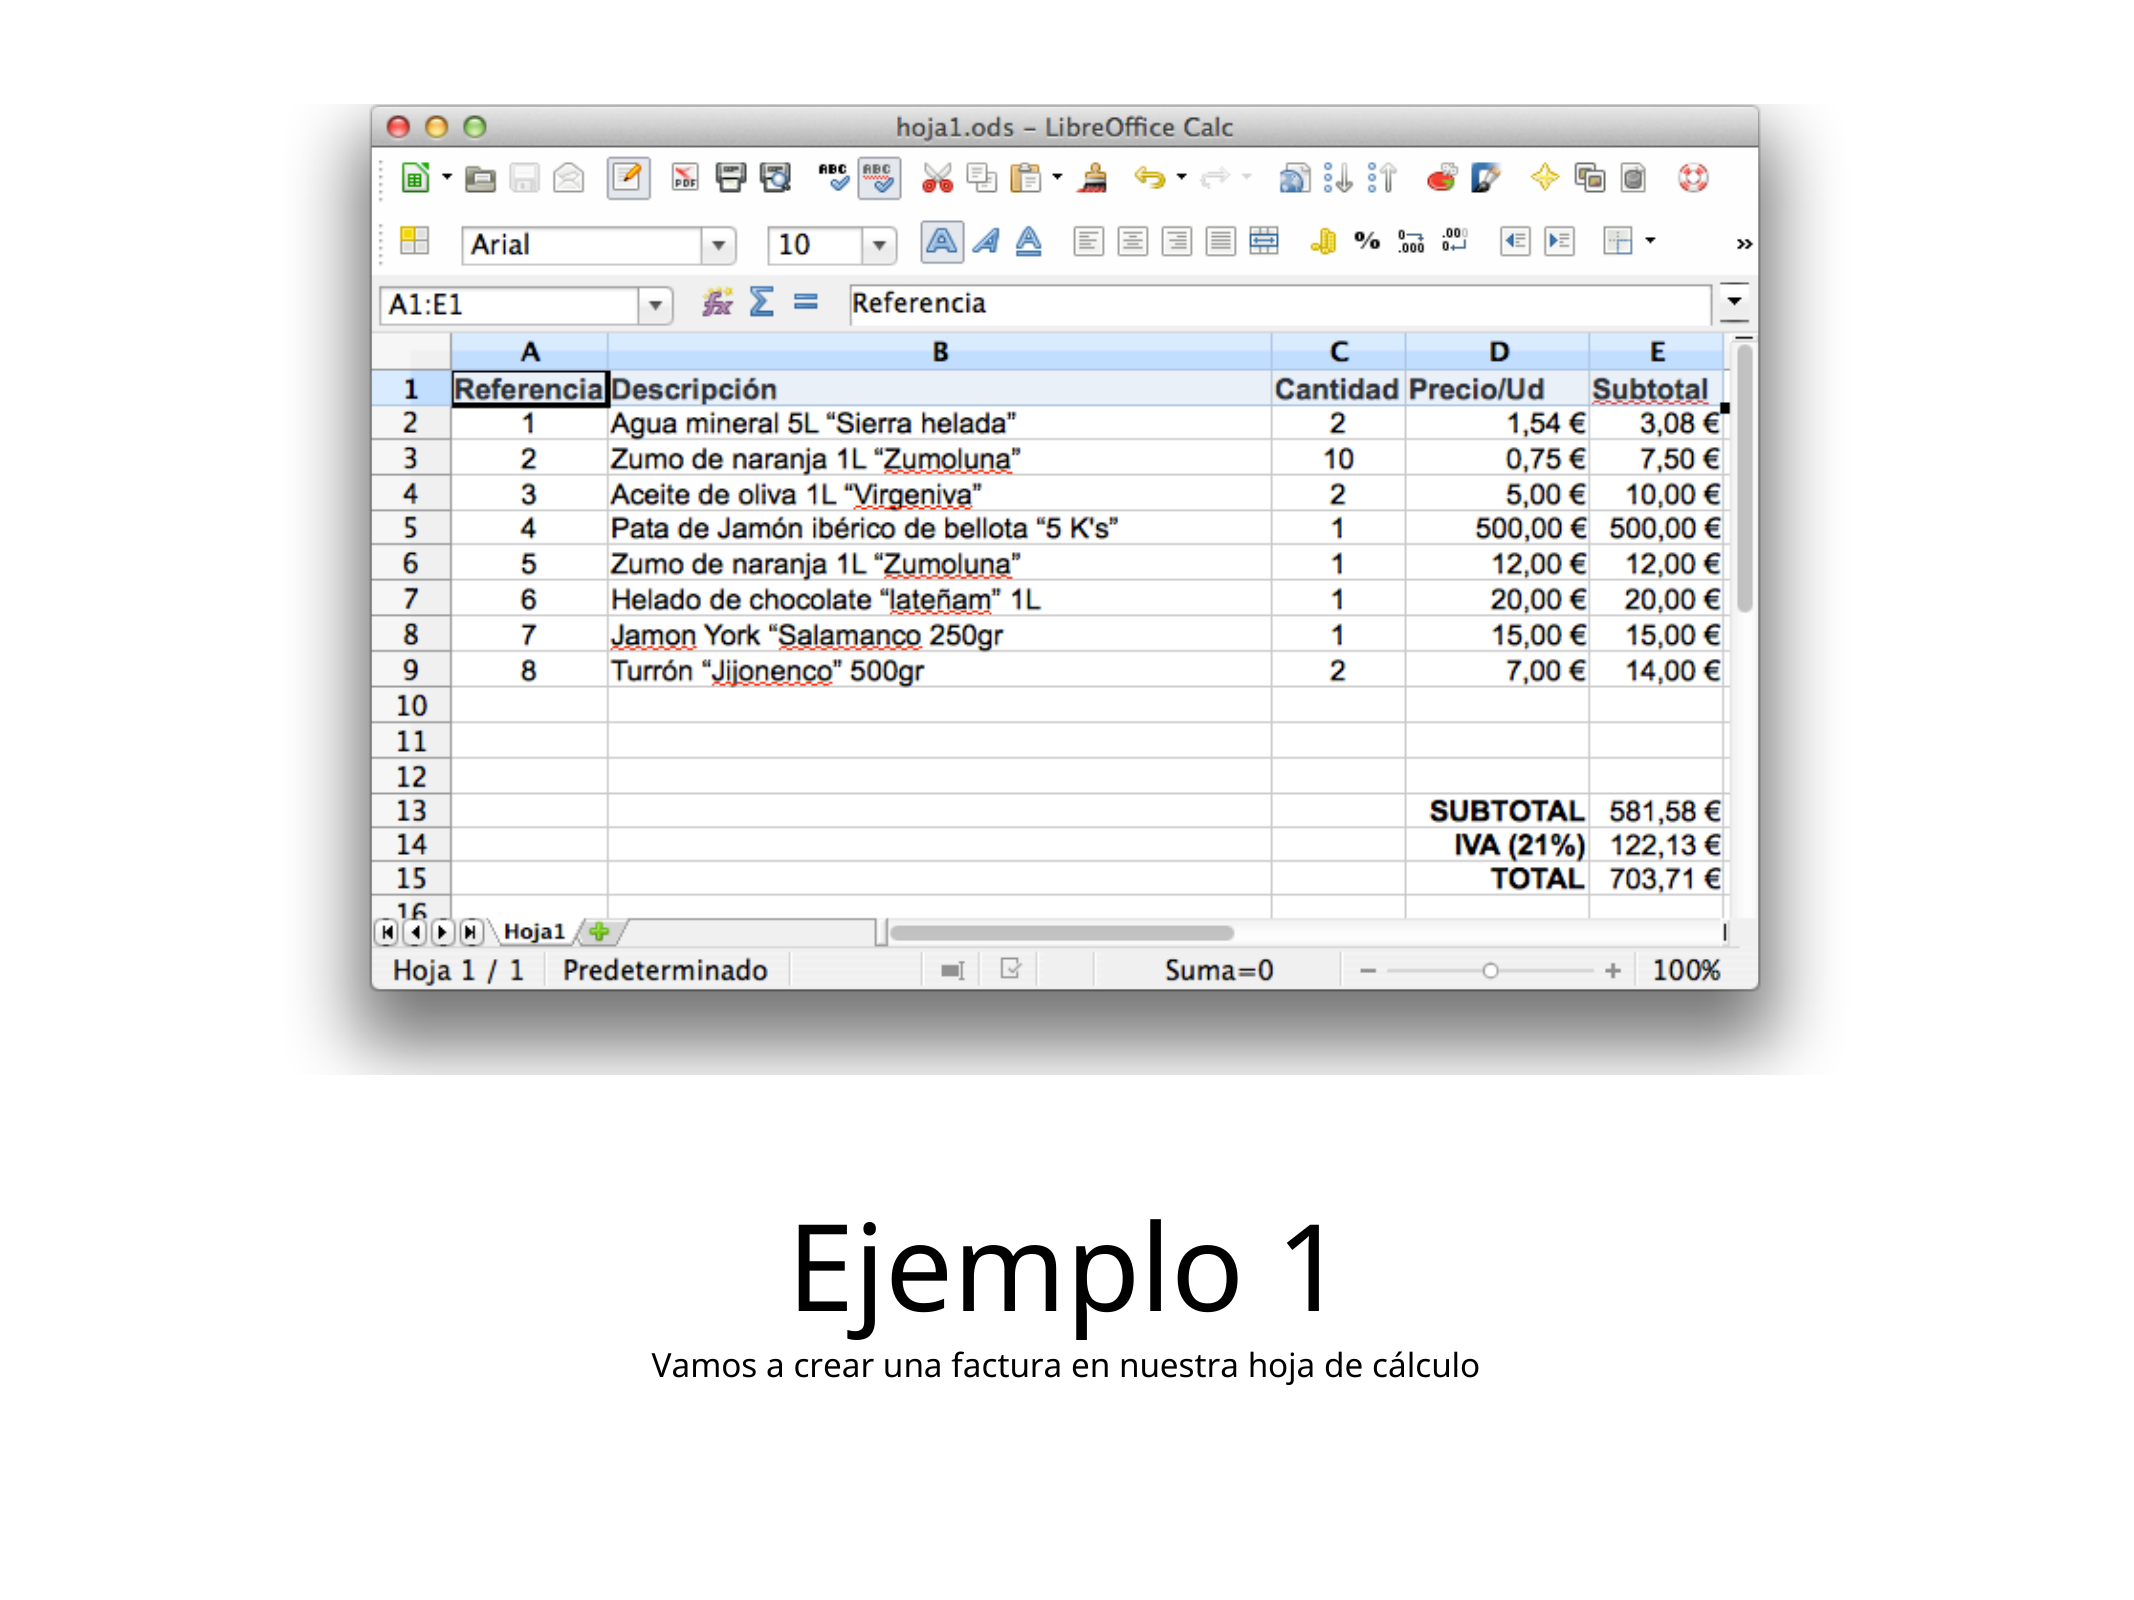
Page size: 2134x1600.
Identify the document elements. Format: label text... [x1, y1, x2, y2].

title Ejemplo 1 [208, 1102, 1925, 1336]
list Vamos a crear una factura en nuestra hoja de cálculo [208, 1343, 1925, 1530]
picture [263, 104, 1868, 1075]
